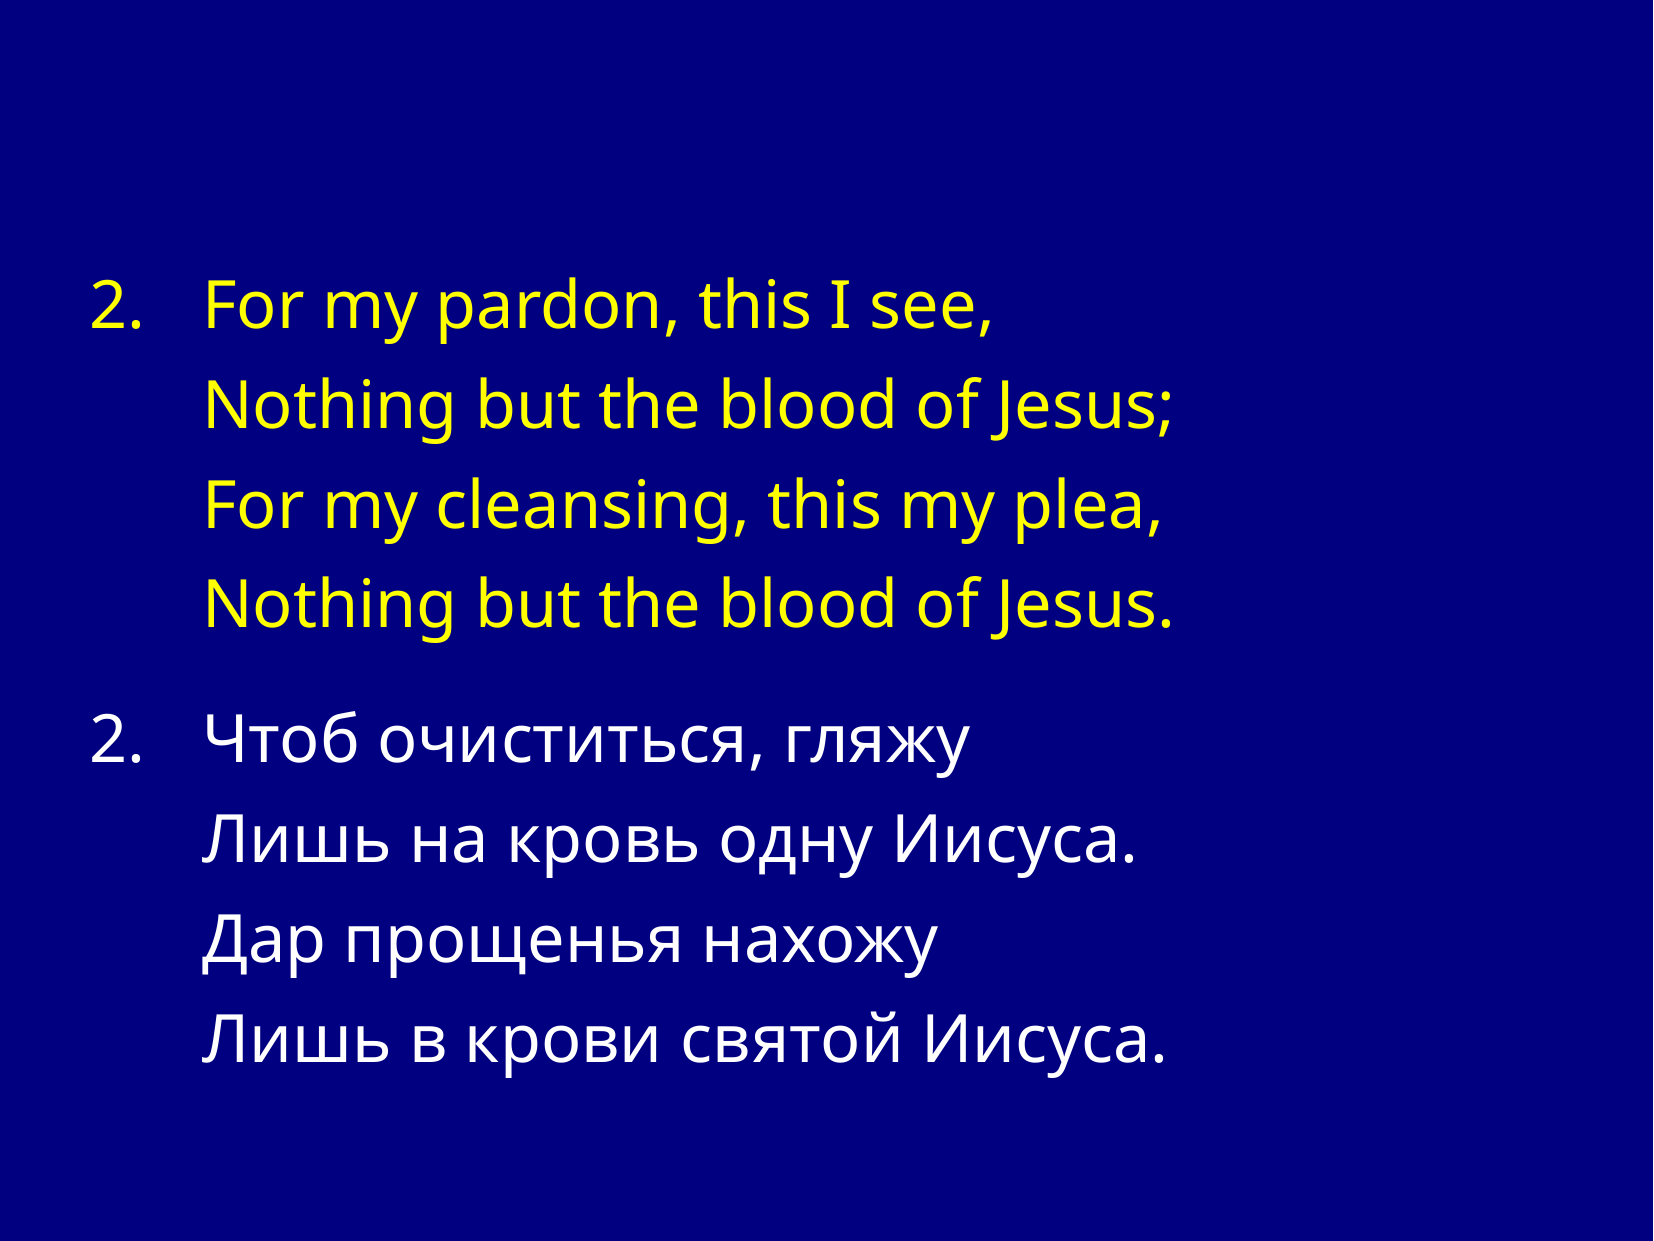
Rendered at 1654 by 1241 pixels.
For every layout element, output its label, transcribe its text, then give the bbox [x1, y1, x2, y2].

text_box 2. Чтоб очиститься, гляжу Лишь на кровь одну Иисуса. Дар прощенья нахожу Лишь в крови святой Иисуса. [75, 675, 1576, 1163]
text_box 2. For my pardon, this I see, Nothing but the blood of Jesus; For my cleansing, this my plea, Nothing but the blood of Jesus. [75, 150, 1576, 638]
